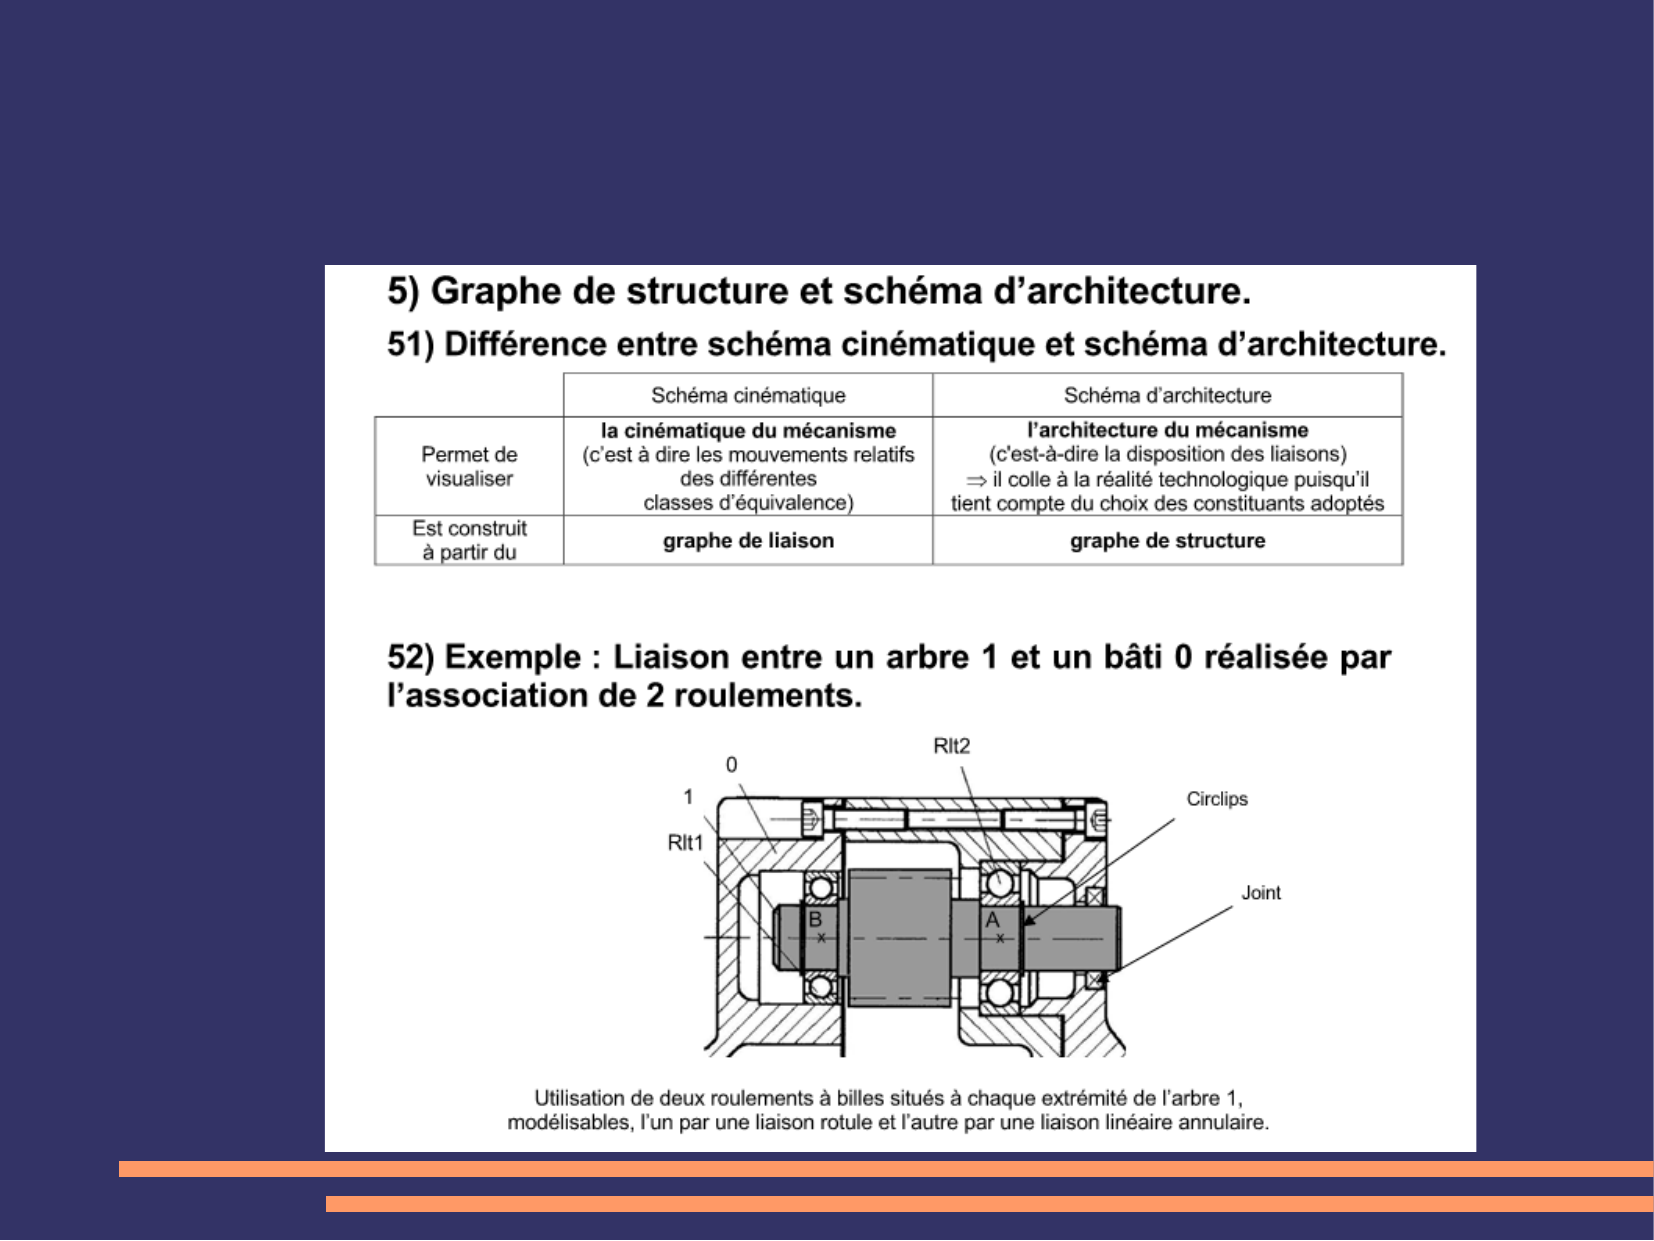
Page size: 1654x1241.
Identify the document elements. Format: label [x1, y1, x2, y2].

picture [324, 265, 1477, 1152]
